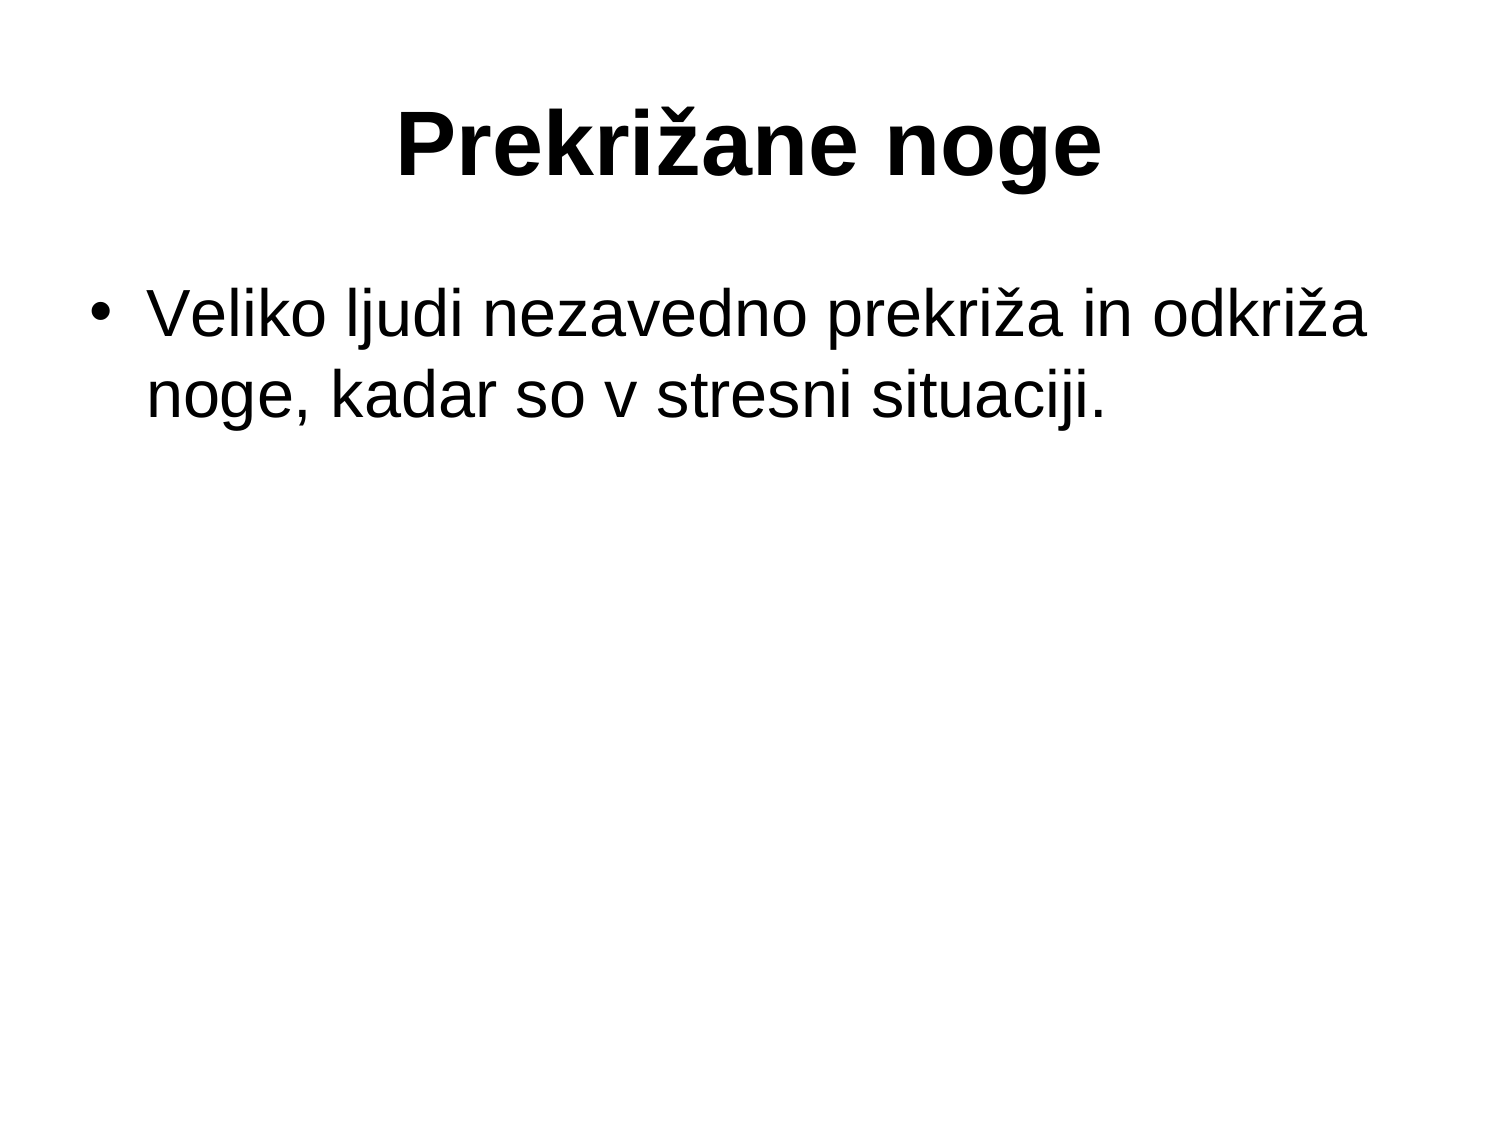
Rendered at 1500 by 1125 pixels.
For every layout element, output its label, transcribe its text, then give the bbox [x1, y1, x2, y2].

list Veliko ljudi nezavedno prekriža in odkriža noge, kadar so v stresni situaciji. [75, 262, 1426, 1006]
title Prekrižane noge [75, 45, 1426, 233]
